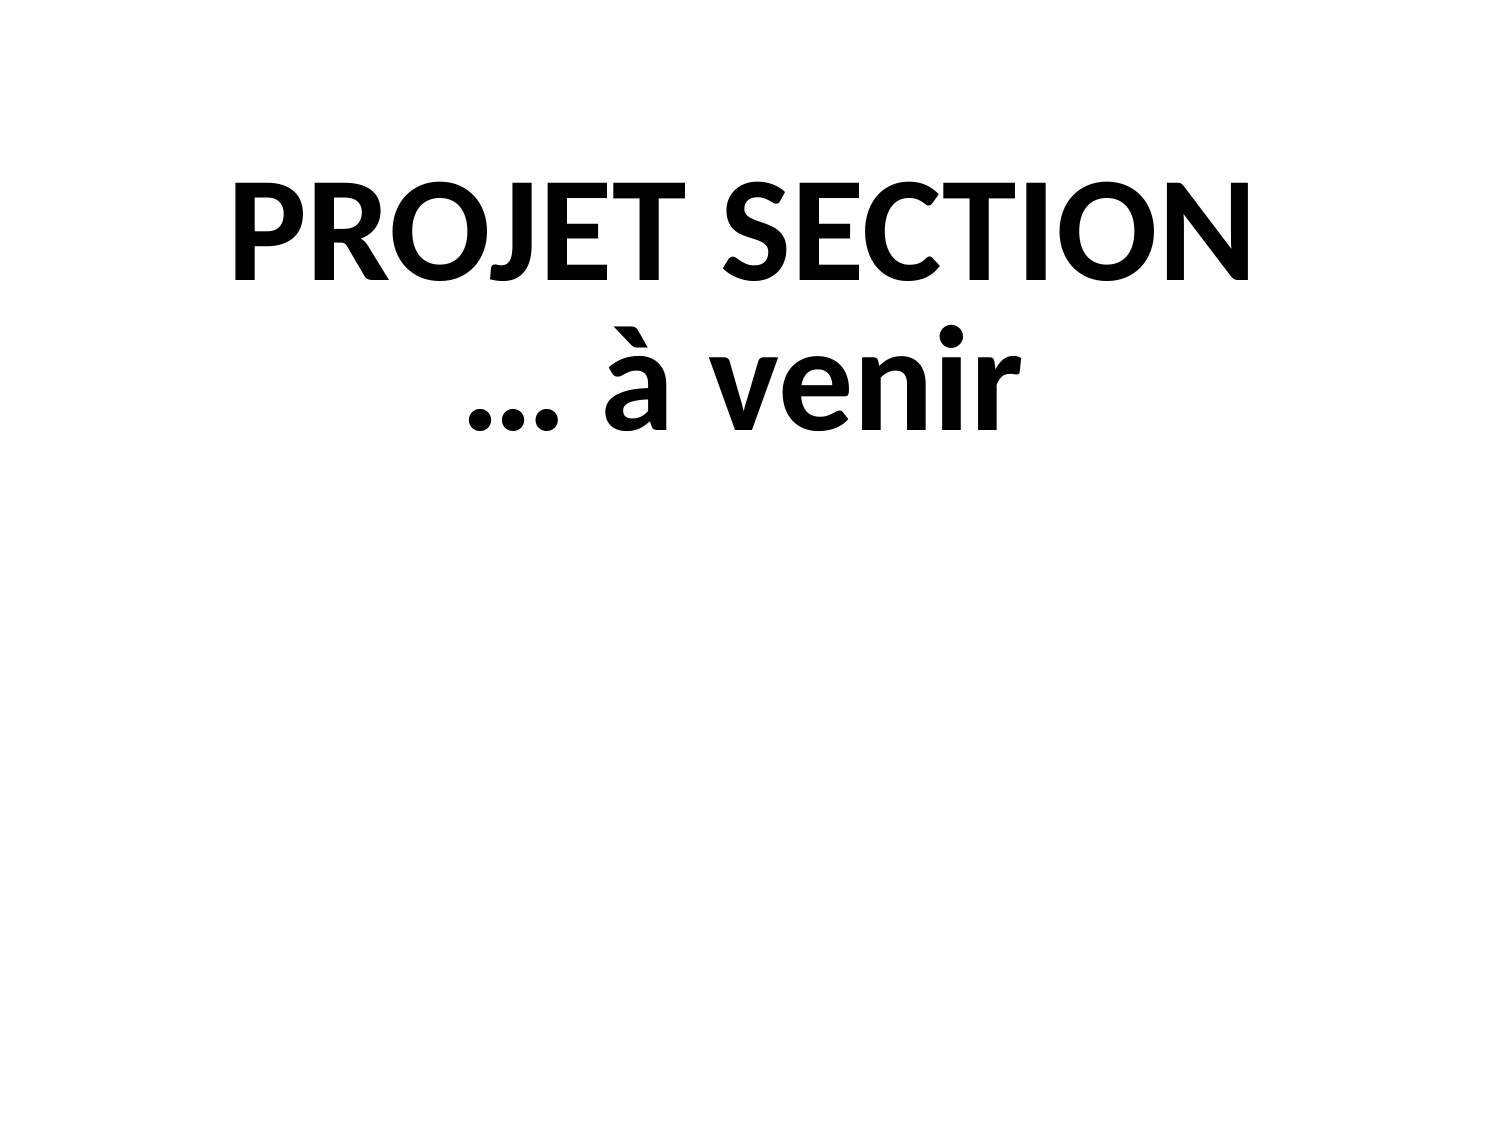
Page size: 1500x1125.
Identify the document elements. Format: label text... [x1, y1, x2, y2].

title PROJET SECTION … à venir [67, 168, 1418, 469]
